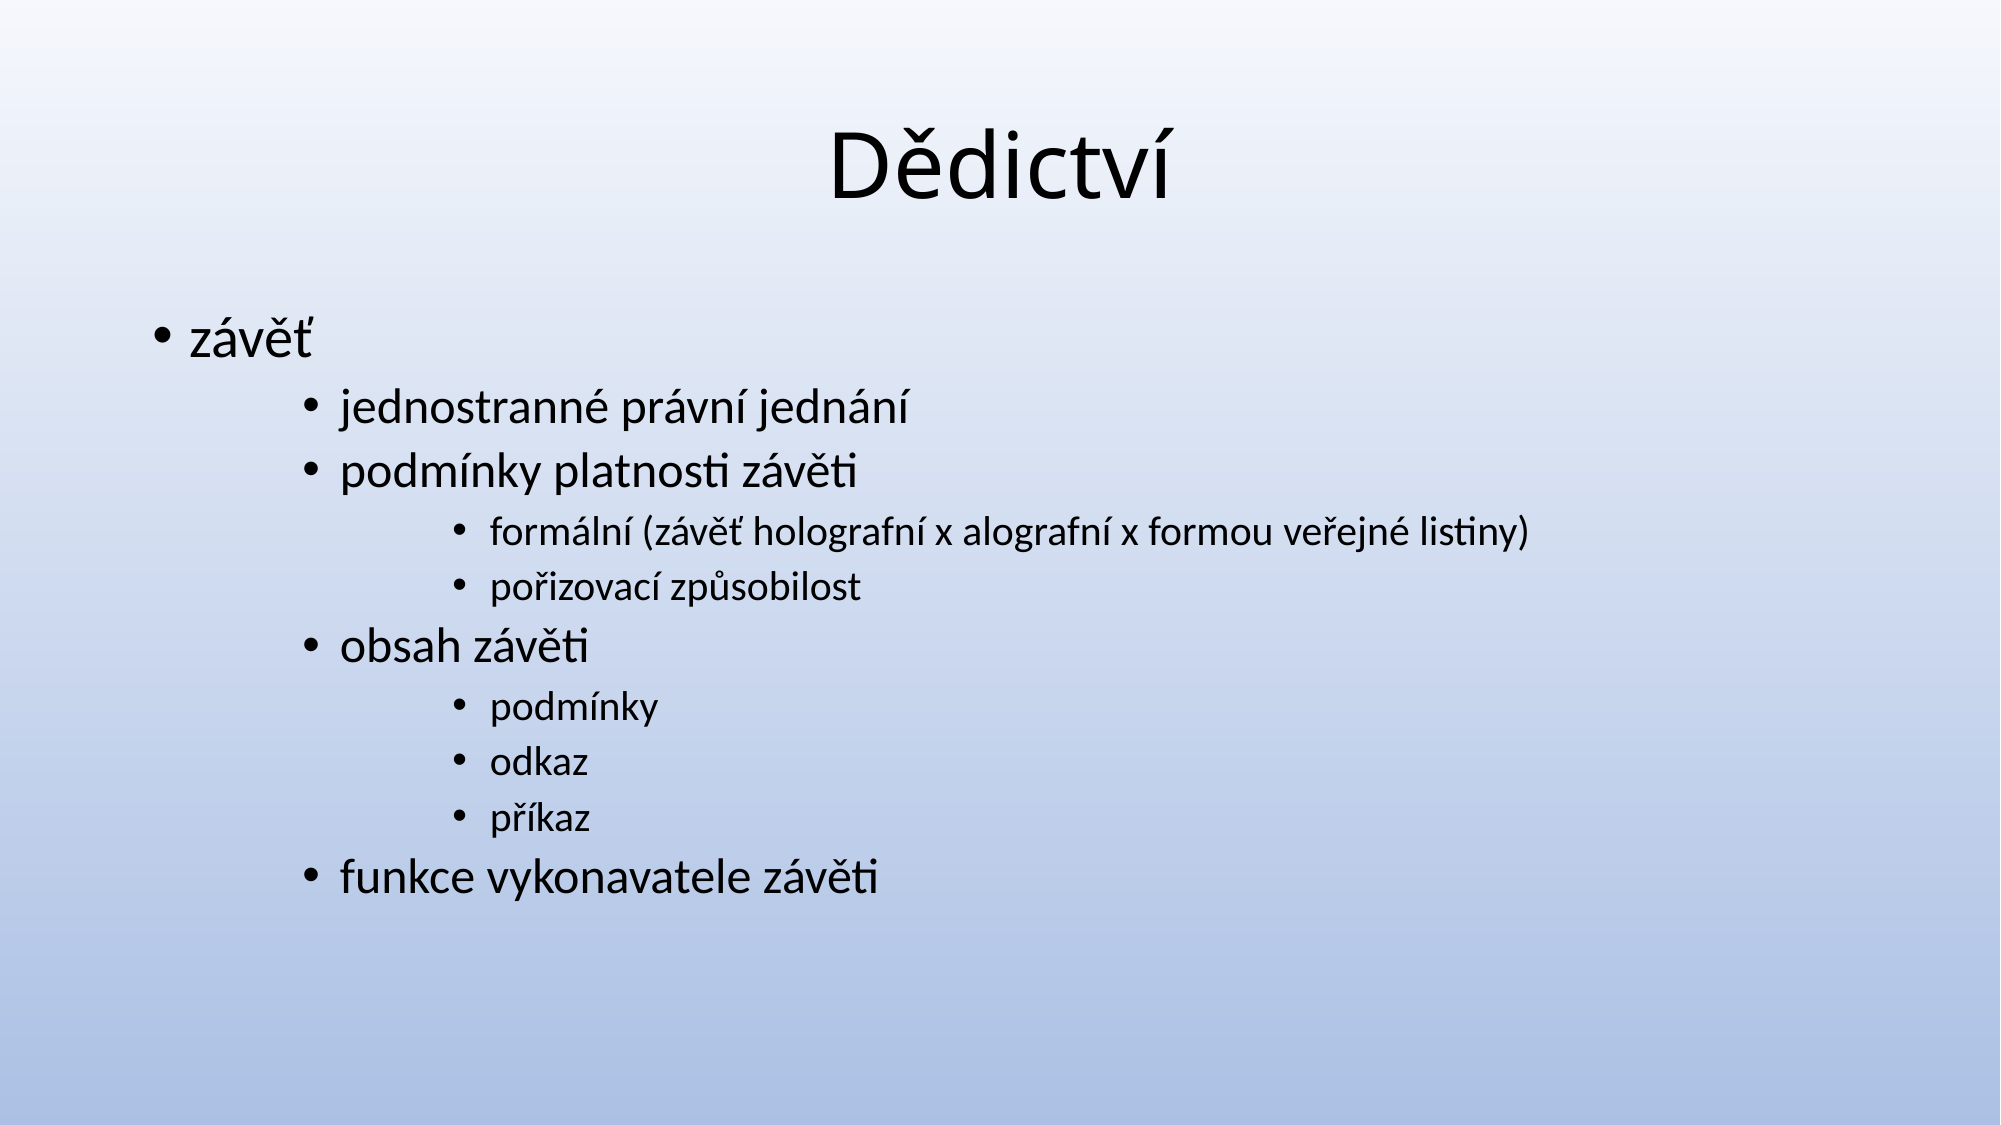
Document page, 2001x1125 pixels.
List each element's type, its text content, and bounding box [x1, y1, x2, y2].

list závěť jednostranné právní jednání podmínky platnosti závěti formální (závěť holografní x alografní x formou veřejné listiny) pořizovací způsobilost obsah závěti podmínky odkaz příkaz funkce vykonavatele závěti [137, 299, 1863, 1014]
title Dědictví [137, 59, 1863, 278]
